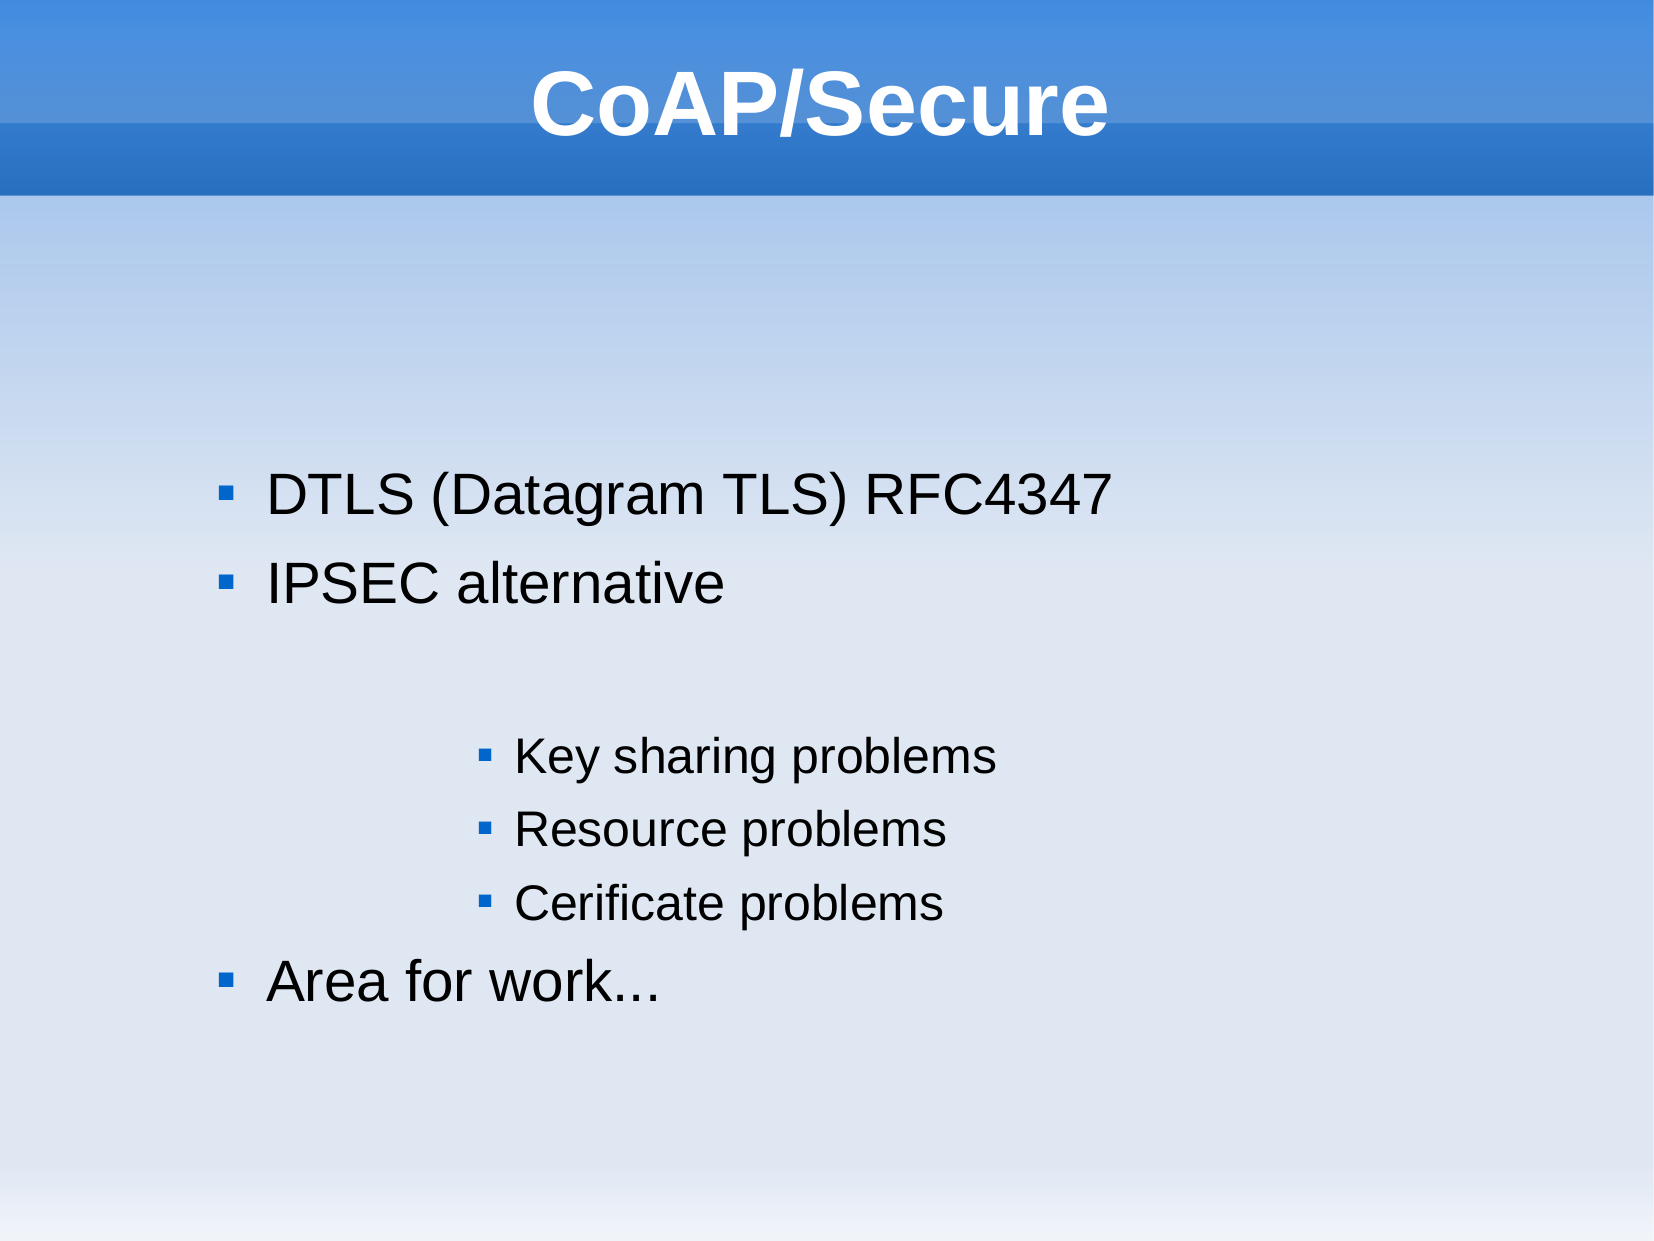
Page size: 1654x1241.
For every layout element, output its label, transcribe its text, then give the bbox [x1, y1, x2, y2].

list DTLS (Datagram TLS) RFC4347 IPSEC alternative Key sharing problems Resource problems Cerificate problems Area for work... [124, 268, 1613, 1088]
picture [0, 0, 1654, 1241]
title CoAP/Secure [76, 0, 1565, 208]
